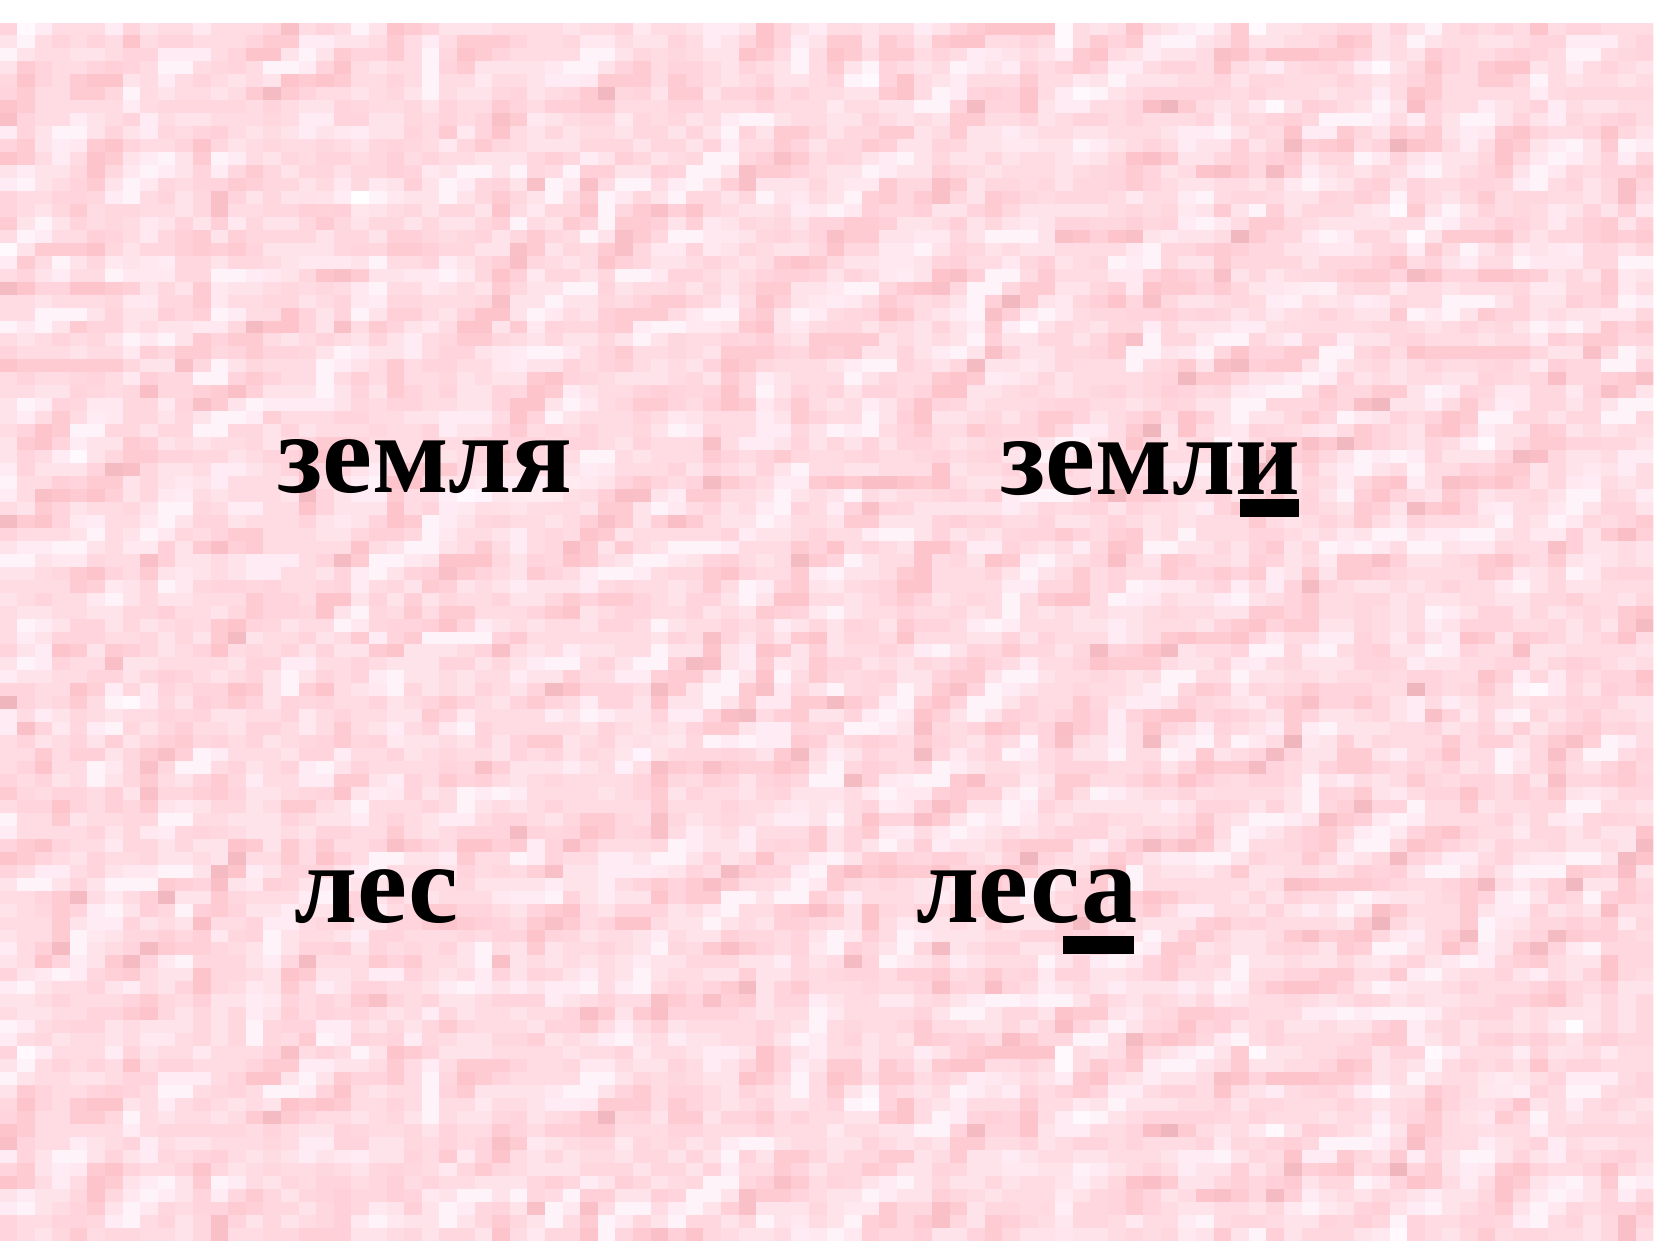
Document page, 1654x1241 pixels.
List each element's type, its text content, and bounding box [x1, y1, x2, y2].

picture [0, 23, 1654, 1241]
title земля [70, 270, 780, 638]
list леса [845, 717, 1572, 1109]
list лес [82, 717, 809, 1109]
list земли [845, 290, 1572, 681]
